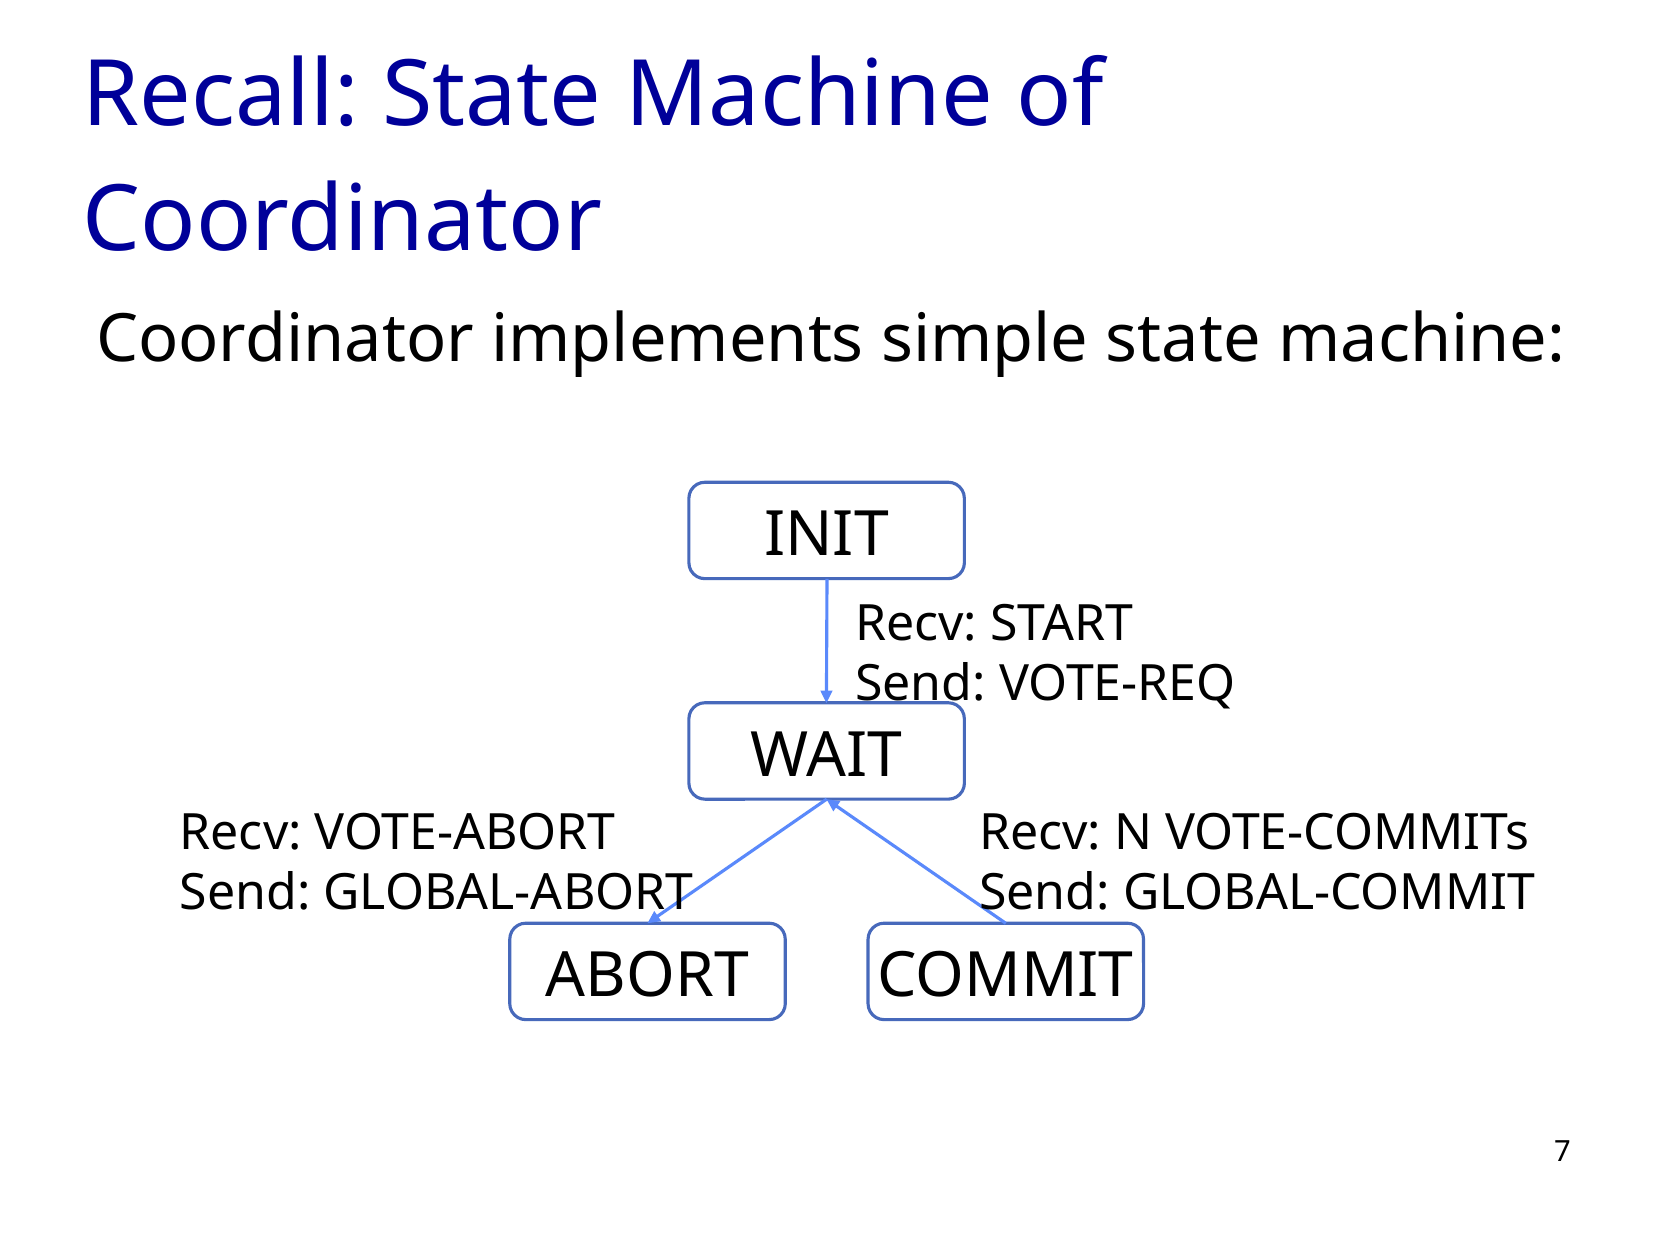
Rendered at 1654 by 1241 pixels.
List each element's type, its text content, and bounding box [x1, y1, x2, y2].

text_box INIT [688, 482, 965, 579]
title Recall: State Machine of Coordinator [82, 49, 1571, 257]
list Coordinator implements simple state machine: [60, 290, 1571, 391]
text_box WAIT [688, 702, 965, 800]
text_box ABORT [509, 928, 786, 1020]
text_box COMMIT [868, 923, 1144, 1020]
text_box Recv: START Send: VOTE-REQ [840, 583, 1440, 719]
text_box Recv: VOTE-ABORT Send: GLOBAL-ABORT [164, 792, 813, 928]
text_box Recv: N VOTE-COMMITs Send: GLOBAL-COMMIT [964, 792, 1635, 928]
